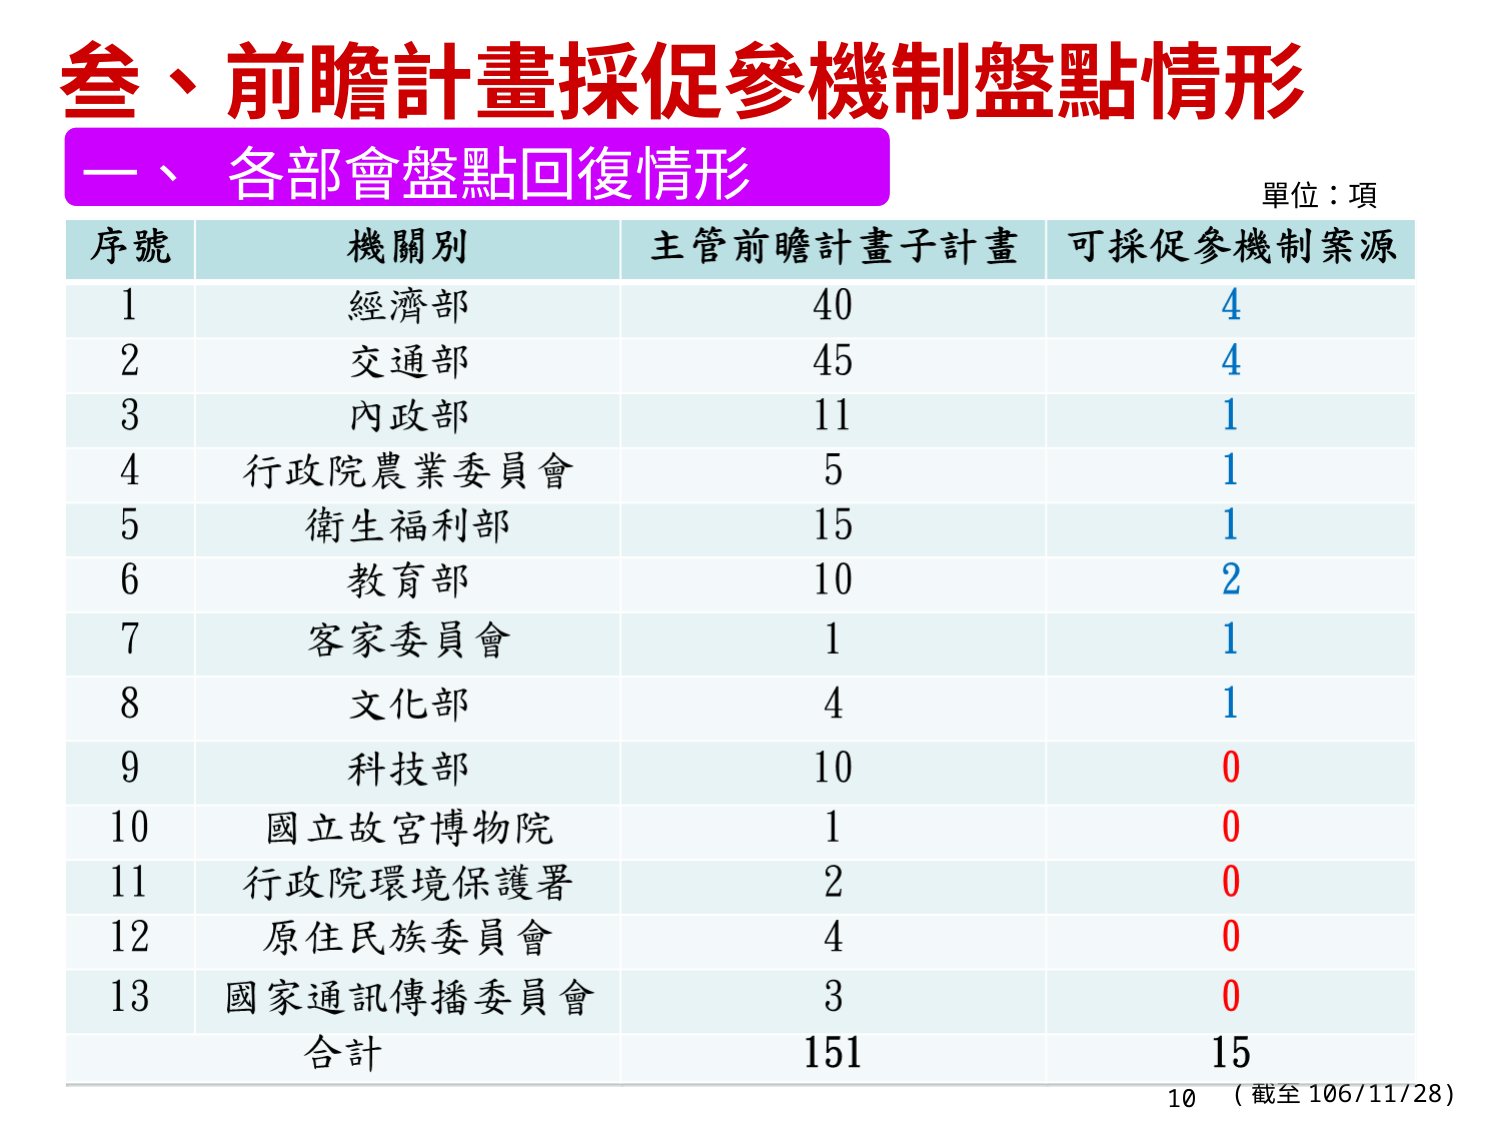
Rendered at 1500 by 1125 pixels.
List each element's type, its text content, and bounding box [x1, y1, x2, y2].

text_box 叁、前瞻計畫採促參機制盤點情形 [43, 0, 1447, 151]
picture [64, 205, 1416, 1101]
text_box 一、 各部會盤點回復情形 [62, 125, 892, 209]
text_box 單位：項 [1246, 169, 1412, 220]
text_box 10 [1151, 1074, 1500, 1125]
text_box (截至106/11/28) [1216, 1070, 1473, 1115]
